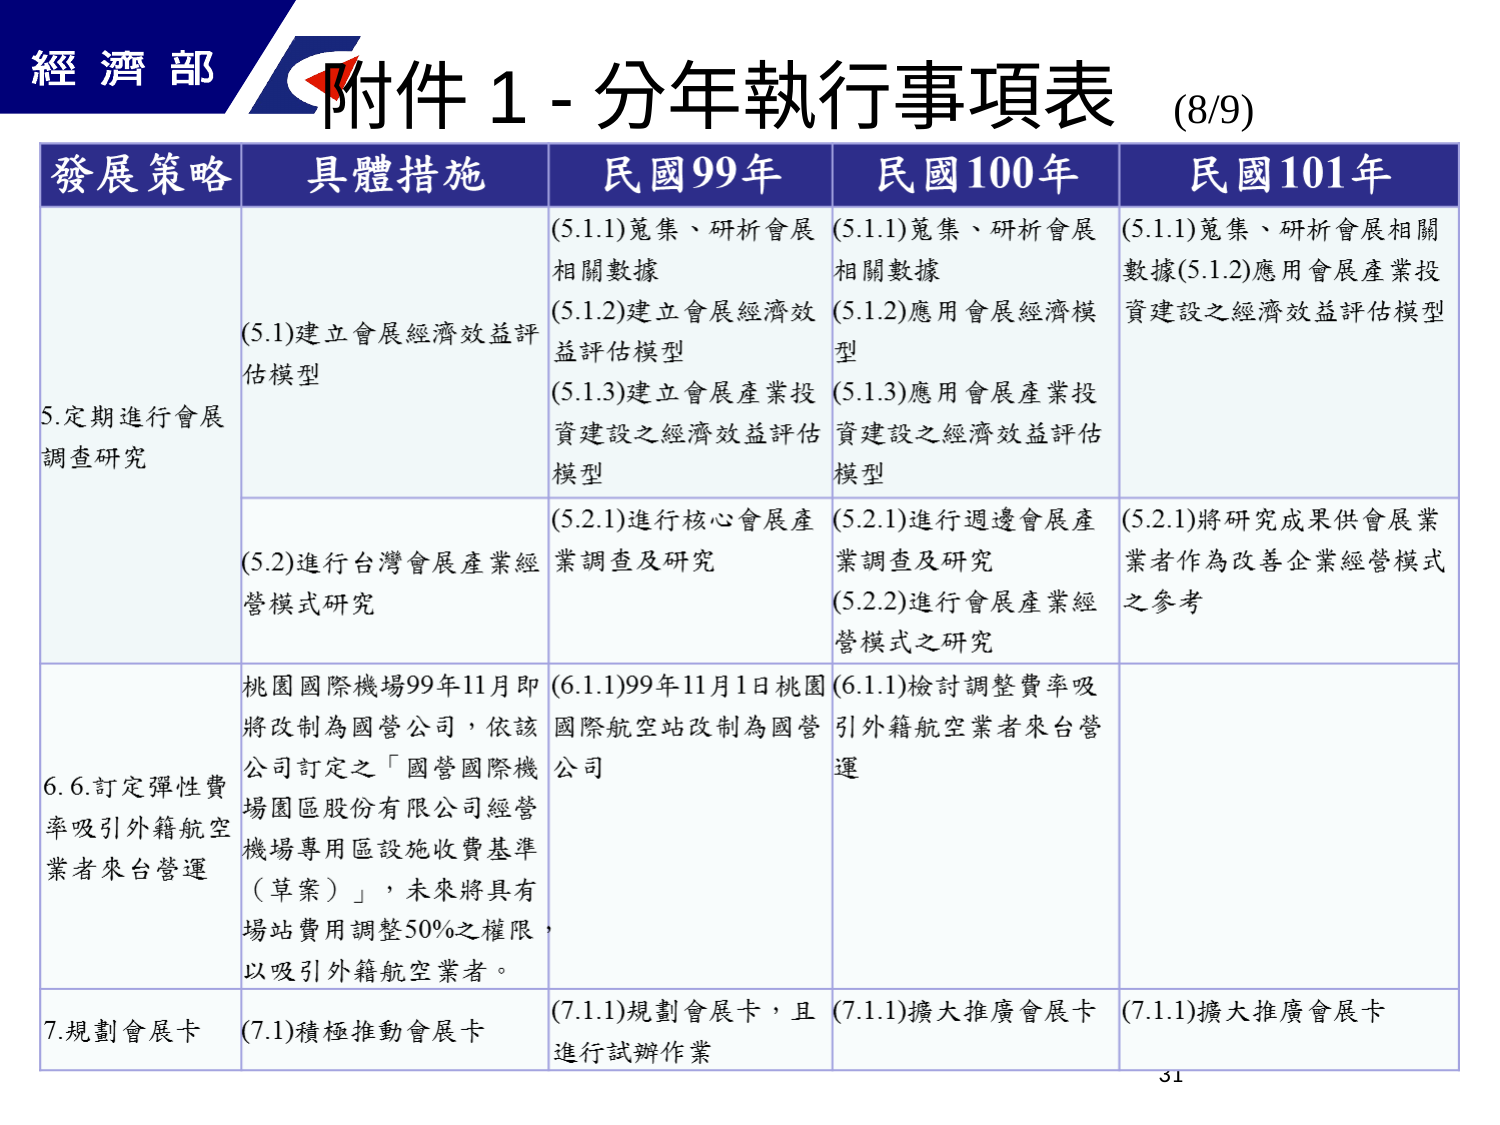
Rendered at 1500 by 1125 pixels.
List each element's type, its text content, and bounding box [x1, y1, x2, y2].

text_box 附件1 -分年執行事項表 (8/9) [112, 0, 1462, 130]
picture [22, 130, 1464, 1083]
